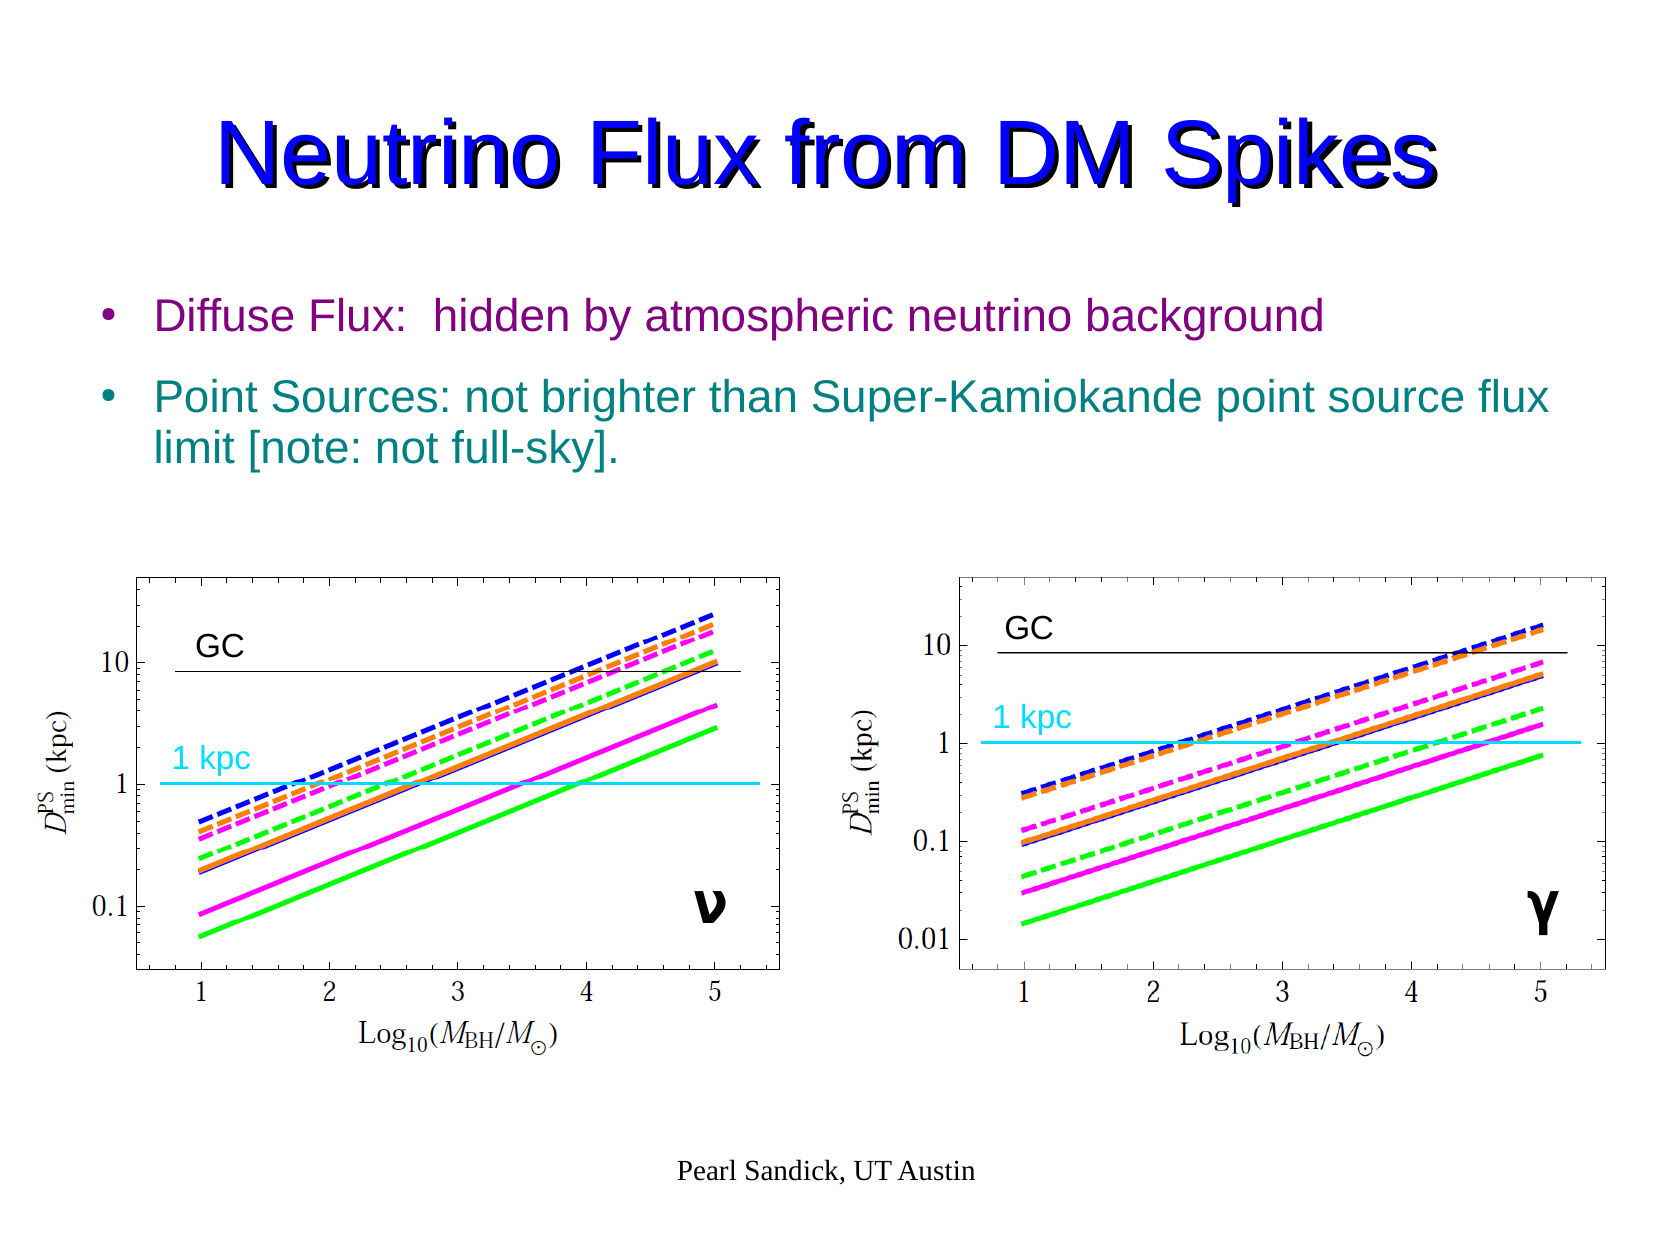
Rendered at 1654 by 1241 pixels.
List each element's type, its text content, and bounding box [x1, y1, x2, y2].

text_box GC [989, 602, 1100, 659]
text_box 1 kpc [156, 732, 267, 789]
text_box 1 kpc [977, 690, 1088, 748]
picture [34, 572, 788, 1059]
text_box γ [1511, 862, 1577, 946]
text_box GC [180, 620, 291, 677]
picture [840, 573, 1610, 1059]
text_box ν [678, 862, 744, 946]
list Diffuse Flux: hidden by atmospheric neutrino background Point Sources: not brighter than Super-Kamiokande point source flux limit [note: not full-sky]. [82, 290, 1571, 1109]
title Neutrino Flux from DM Spikes [82, 49, 1571, 257]
